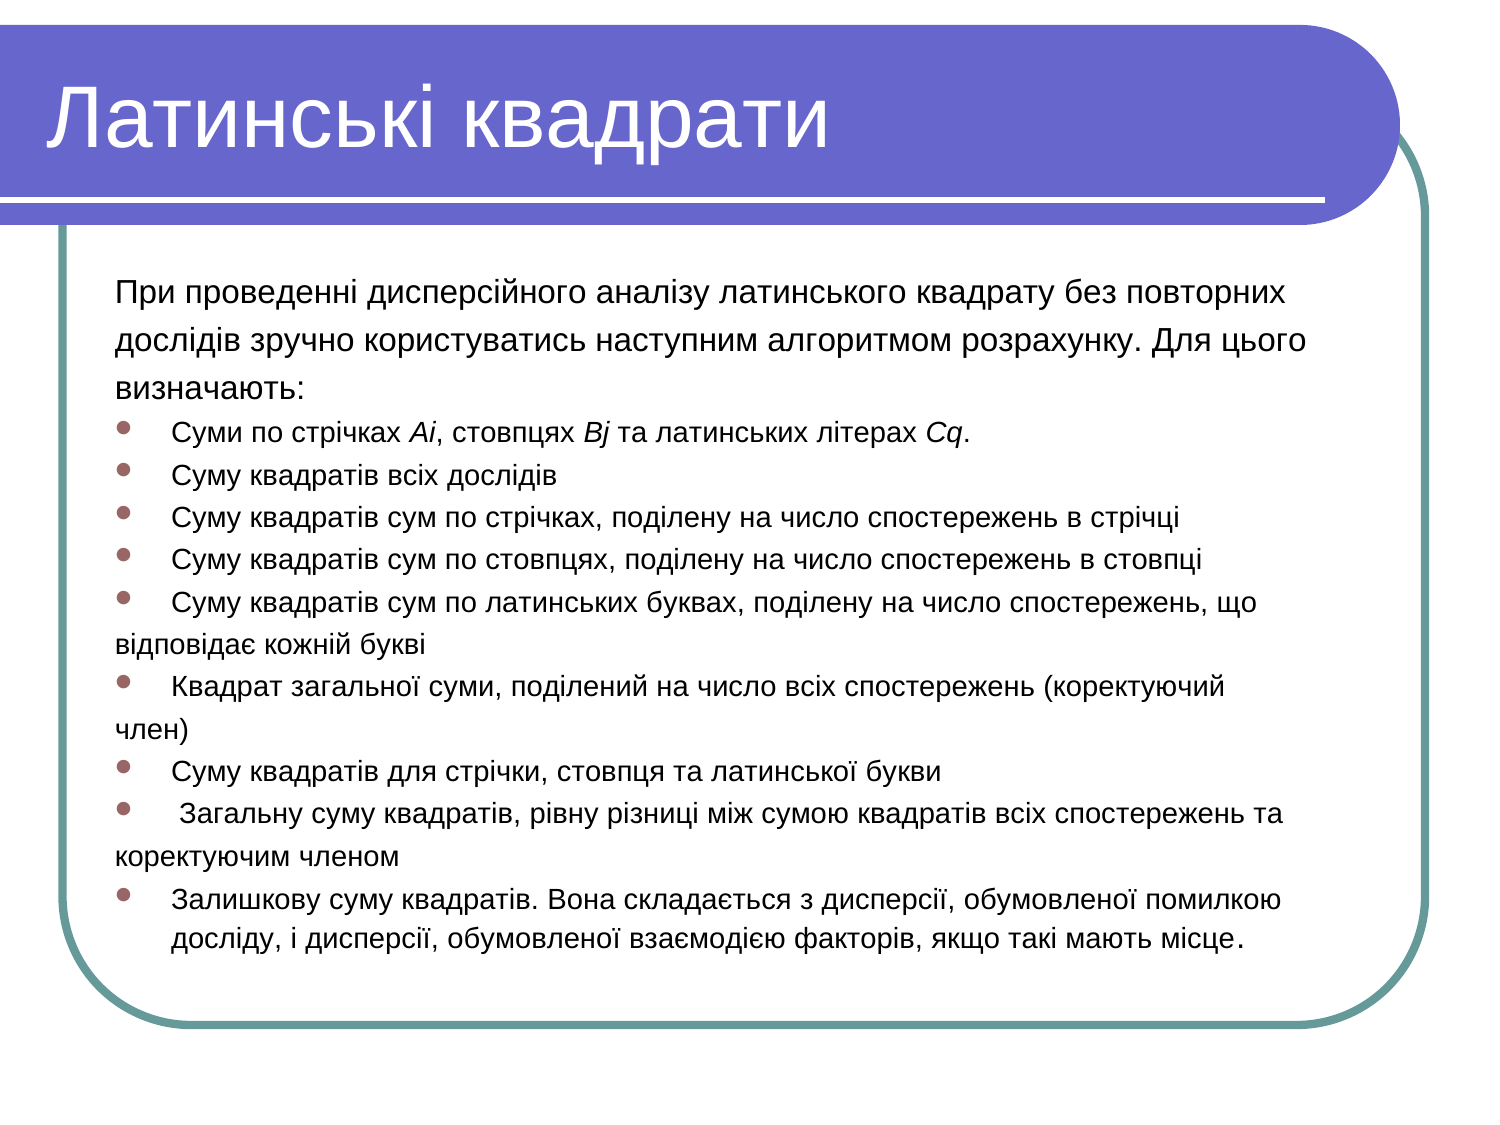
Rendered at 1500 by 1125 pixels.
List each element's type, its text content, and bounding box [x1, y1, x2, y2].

title Латинські квадрати [31, 37, 1347, 188]
list При проведенні дисперсійного аналізу латинського квадрату без повторних дослідів зручно користуватись наступним алгоритмом розрахунку. Для цього визначають: Суми по стрічках Аі, стовпцях Bj та латинських літерах Cq. Суму квадратів всіх дослідів Суму квадратів сум по стрічках, поділену на число спостережень в стрічці Суму квадратів сум по стовпцях, поділену на число спостережень в стовпці Суму квадратів сум по латинських буквах, поділену на число спостережень, що відповідає кожній букві Квадрат загальної суми, поділений на число всіх спостережень (коректуючий член) Суму квадратів для стрічки, стовпця та латинської букви Загальну суму квадратів, рівну різниці між сумою квадратів всіх спостережень та коректуючим членом Залишкову суму квадратів. Вона складається з дисперсії, обумовленої помилкою досліду, і дисперсії, обумовленої взаємодією факторів, якщо такі мають місце. [99, 262, 1401, 988]
